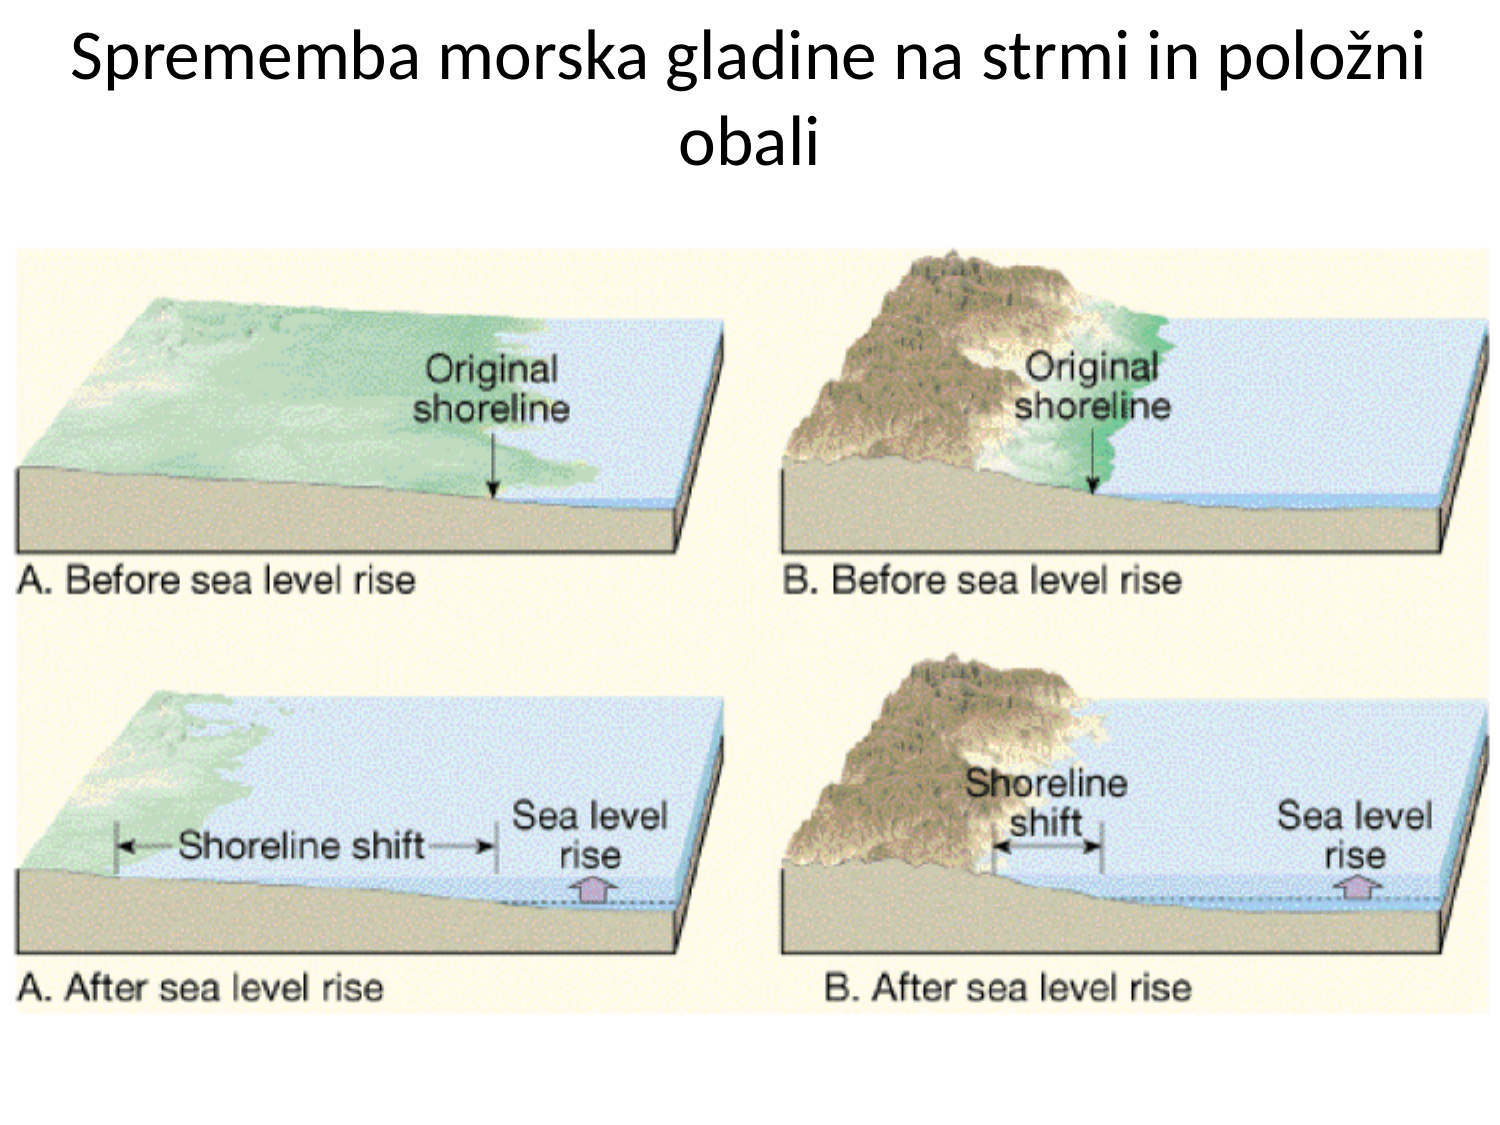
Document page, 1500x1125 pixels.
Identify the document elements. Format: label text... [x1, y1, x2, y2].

title Sprememba morska gladine na strmi in položni obali [0, 0, 1500, 188]
picture [0, 188, 1500, 1125]
